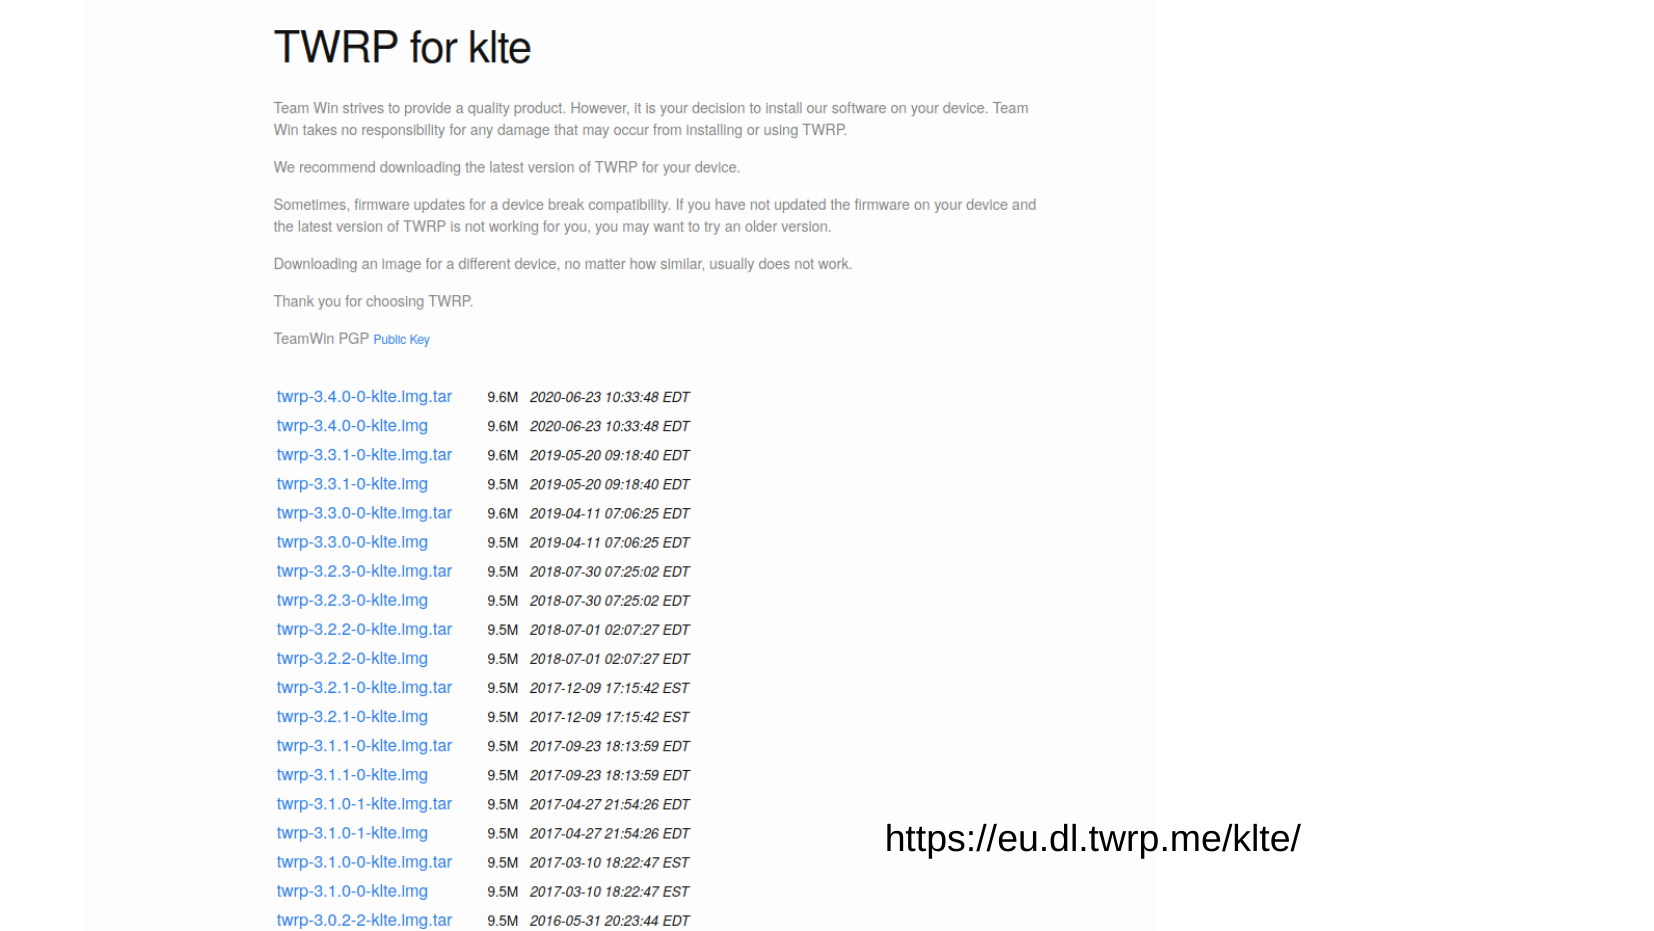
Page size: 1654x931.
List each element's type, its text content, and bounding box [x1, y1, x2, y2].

picture [84, 0, 1156, 931]
text_box https://eu.dl.twrp.me/klte/ [870, 810, 1576, 867]
